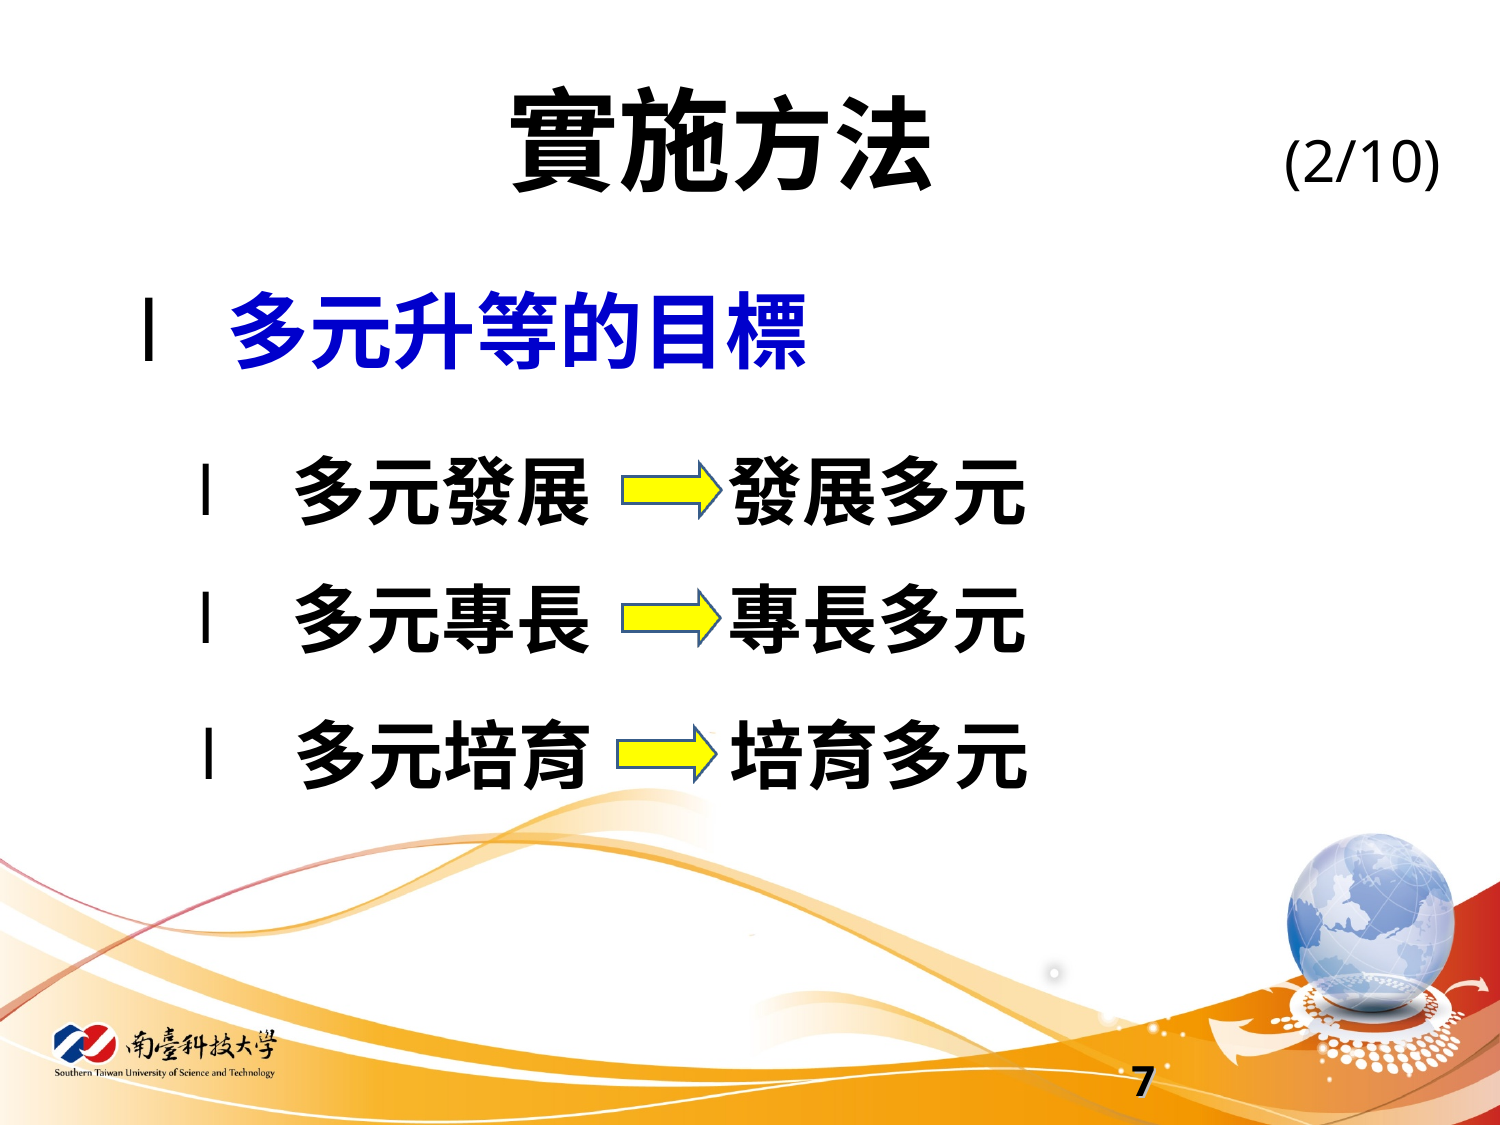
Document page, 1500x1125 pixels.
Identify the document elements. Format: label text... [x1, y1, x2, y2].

title 實施方法 (2/10) [147, 42, 1474, 232]
text_box 7 [1116, 1046, 1467, 1107]
picture [621, 587, 722, 648]
picture [621, 459, 723, 520]
text_box 多元升等的目標 [123, 271, 975, 388]
text_box 多元發展 發展多元 [183, 437, 1230, 542]
picture [616, 723, 718, 784]
text_box 多元培育 培育多元 [185, 700, 1083, 807]
text_box 多元專長 專長多元 [183, 564, 1152, 671]
